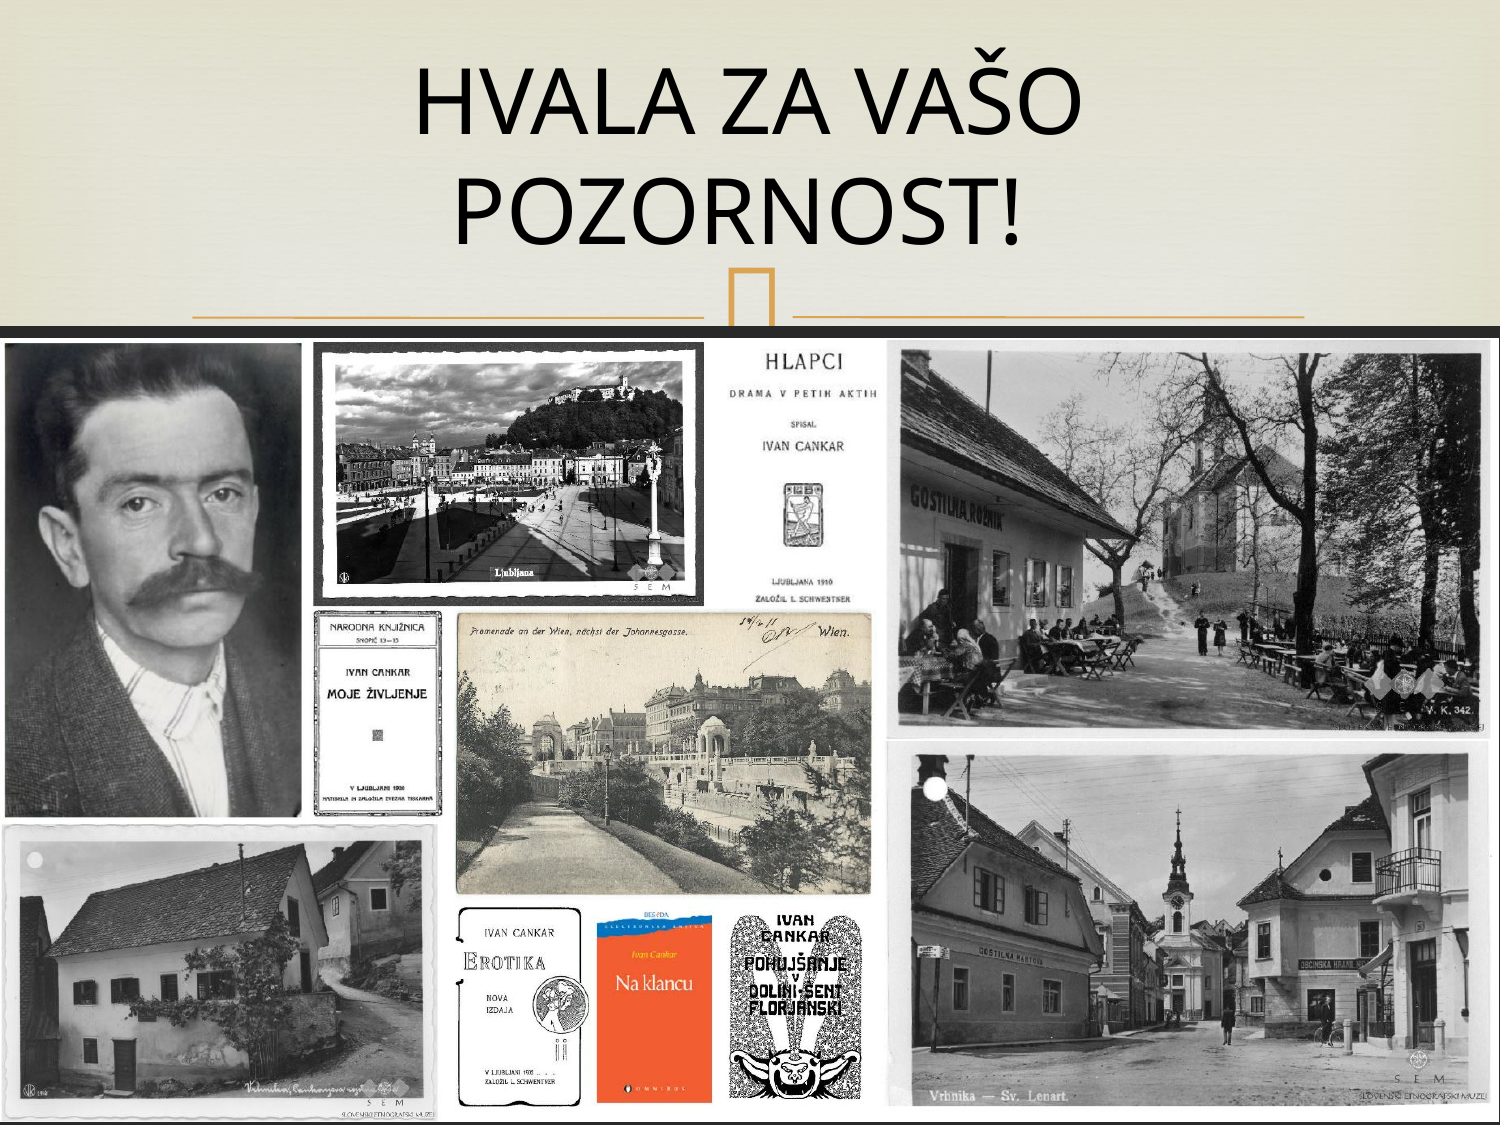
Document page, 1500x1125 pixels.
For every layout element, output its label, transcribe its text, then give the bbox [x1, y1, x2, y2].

title HVALA ZA VAŠO POZORNOST! [113, 66, 1386, 240]
picture [0, 338, 1499, 1122]
